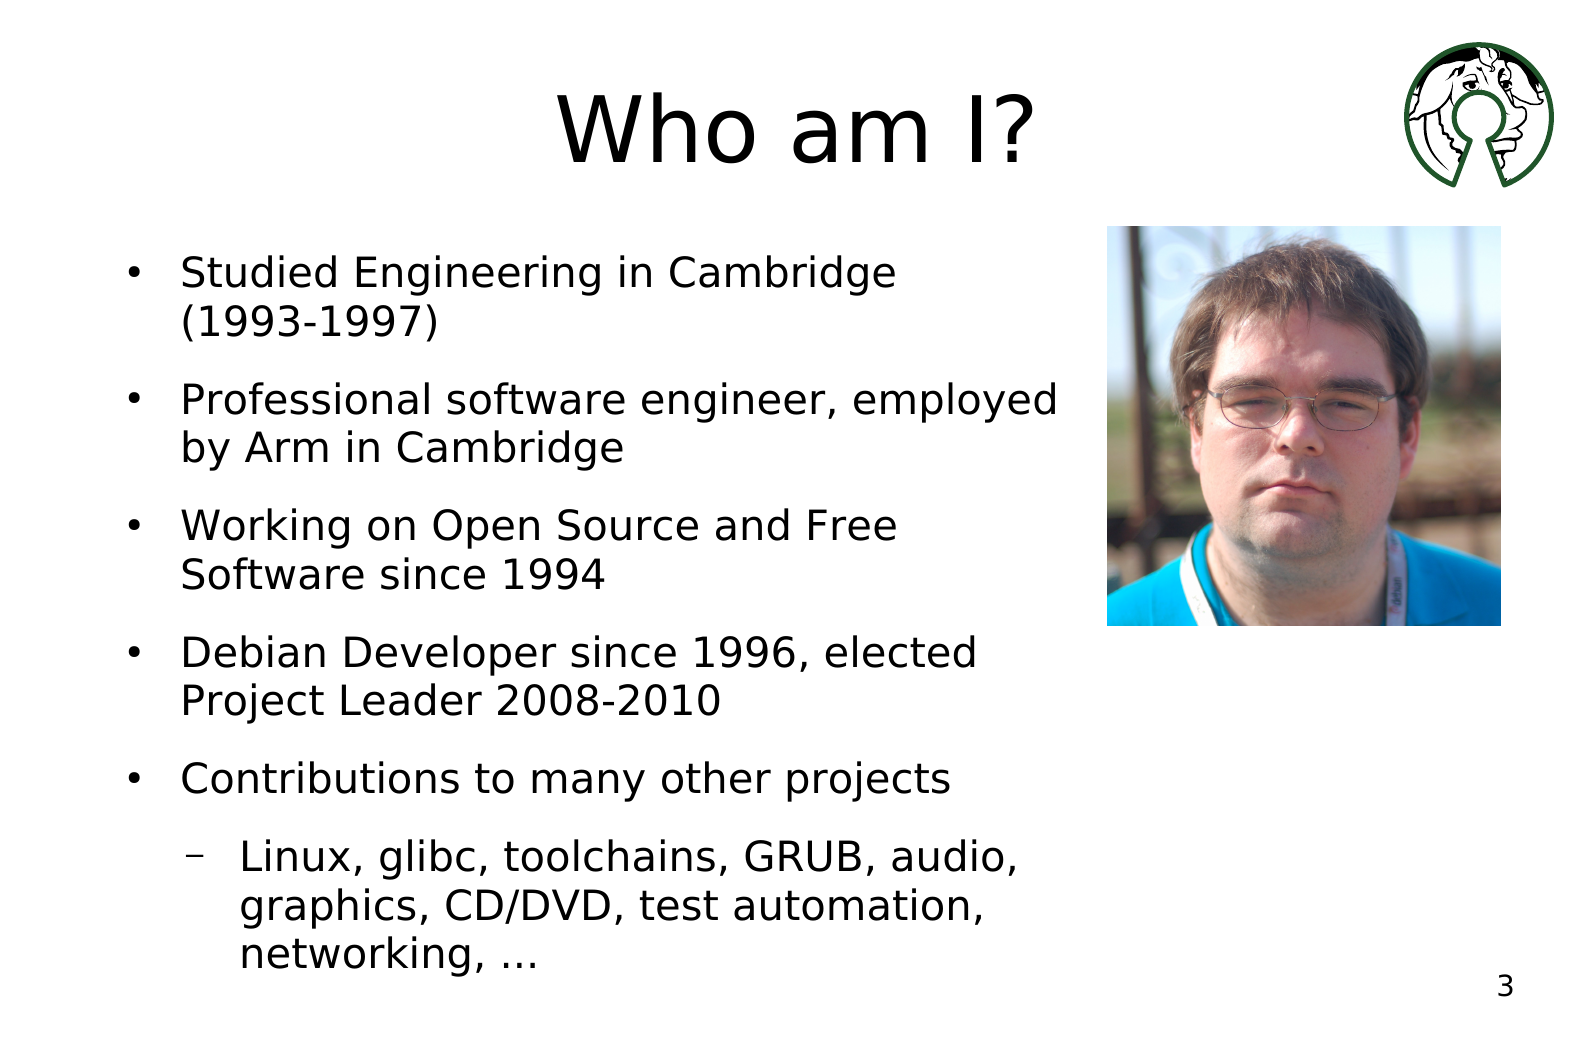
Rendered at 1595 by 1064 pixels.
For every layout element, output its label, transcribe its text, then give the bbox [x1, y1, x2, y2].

picture [1107, 226, 1501, 626]
title Who am I? [79, 42, 1515, 220]
list Studied Engineering in Cambridge (1993-1997) Professional software engineer, employed by Arm in Cambridge Working on Open Source and Free Software since 1994 Debian Developer since 1996, elected Project Leader 2008-2010 Contributions to many other projects Linux, glibc, toolchains, GRUB, audio, graphics, CD/DVD, test automation, networking, ... [79, 248, 1087, 1064]
